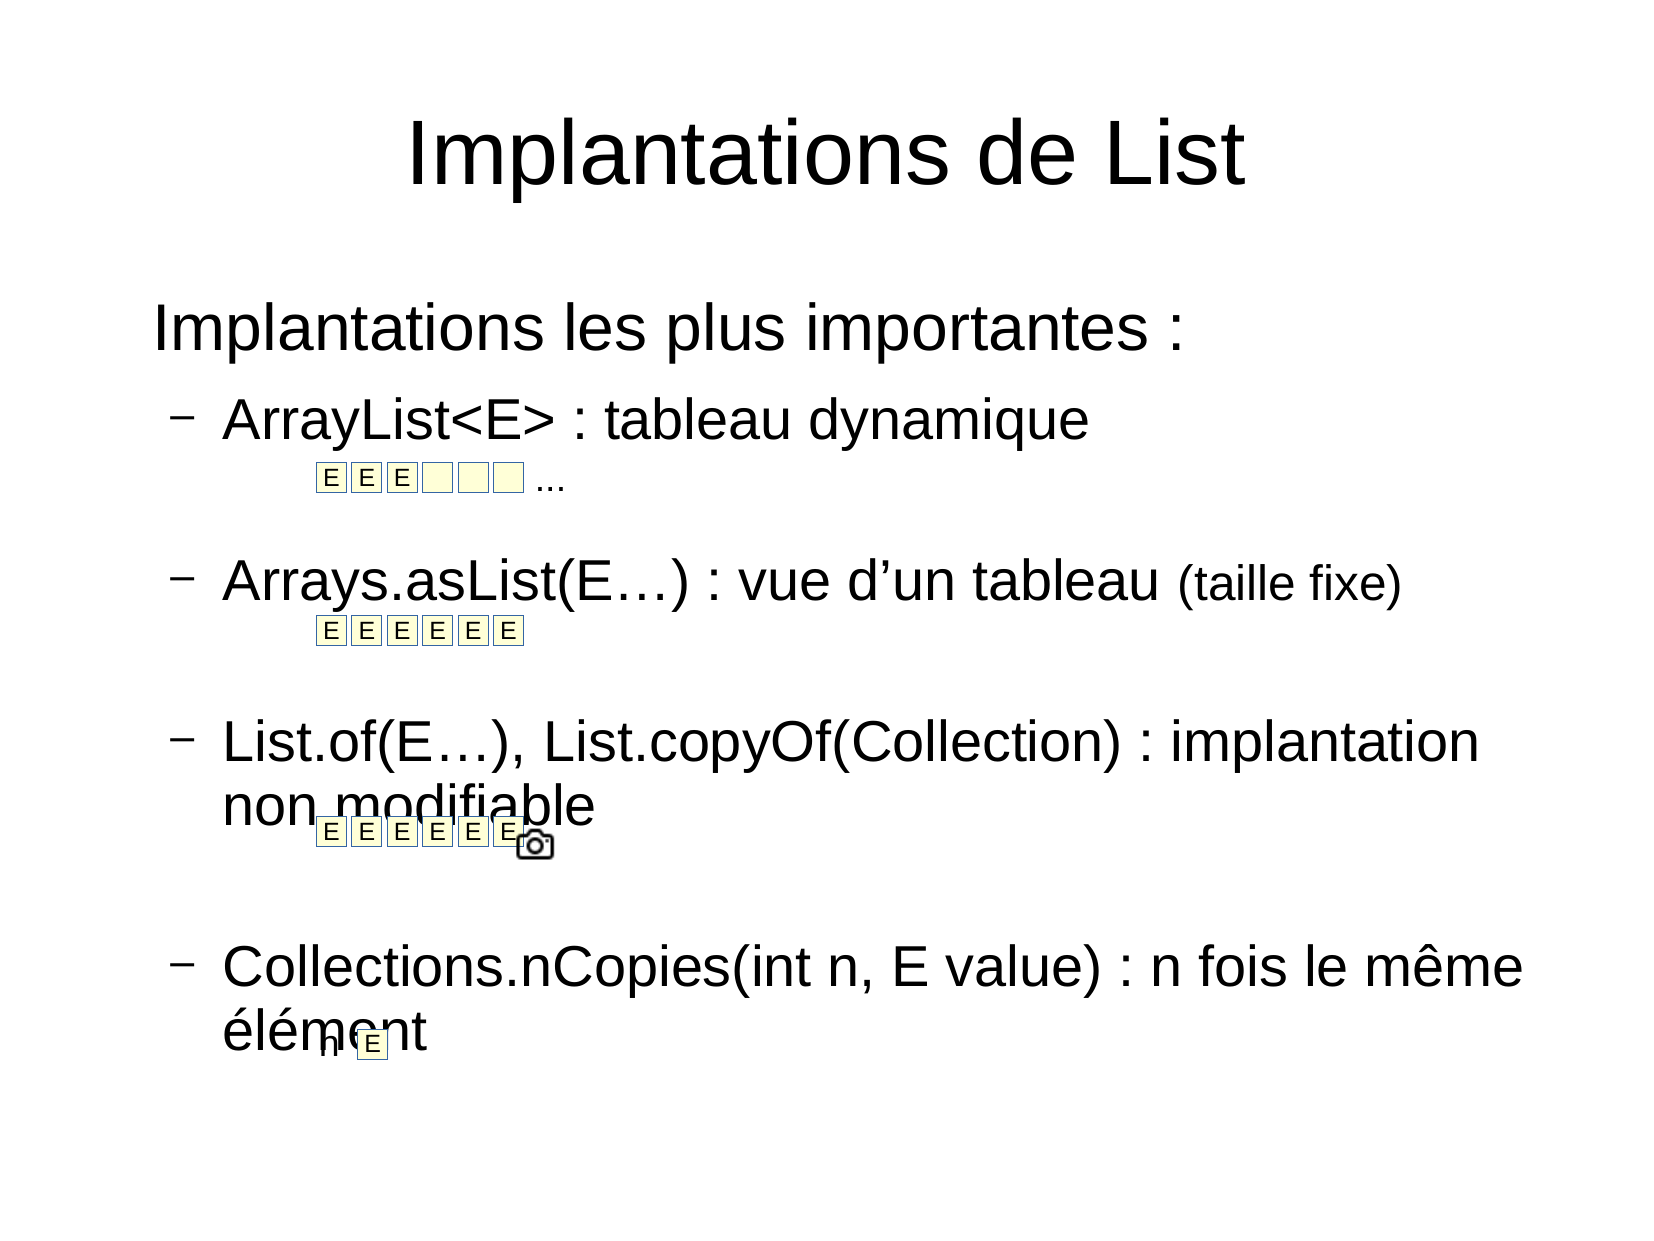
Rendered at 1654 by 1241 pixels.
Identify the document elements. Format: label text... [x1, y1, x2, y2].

text_box E [493, 816, 524, 847]
text_box [422, 462, 453, 493]
text_box E [351, 816, 382, 847]
text_box n [304, 1014, 355, 1072]
text_box E [351, 615, 382, 646]
text_box E [422, 615, 453, 646]
text_box [493, 462, 520, 493]
text_box E [422, 816, 453, 847]
text_box ... [520, 450, 581, 508]
list Implantations les plus importantes : ArrayList<E> : tableau dynamique Arrays.asList(E…) : vue d’un tableau (taille fixe) List.of(E…), List.copyOf(Collection) : implantation non modifiable Collections.nCopies(int n, E value) : n fois le même élément [82, 290, 1571, 1066]
picture [515, 824, 556, 865]
text_box E [316, 816, 347, 847]
text_box E [387, 462, 418, 493]
text_box E [387, 615, 418, 646]
text_box E [316, 615, 347, 646]
text_box E [316, 462, 347, 493]
text_box [458, 462, 489, 493]
text_box E [458, 816, 489, 847]
text_box E [351, 462, 382, 493]
text_box E [493, 615, 524, 646]
text_box E [458, 615, 489, 646]
text_box E [357, 1029, 388, 1060]
text_box E [504, 825, 515, 838]
text_box E [387, 816, 418, 847]
title Implantations de List [82, 49, 1571, 257]
